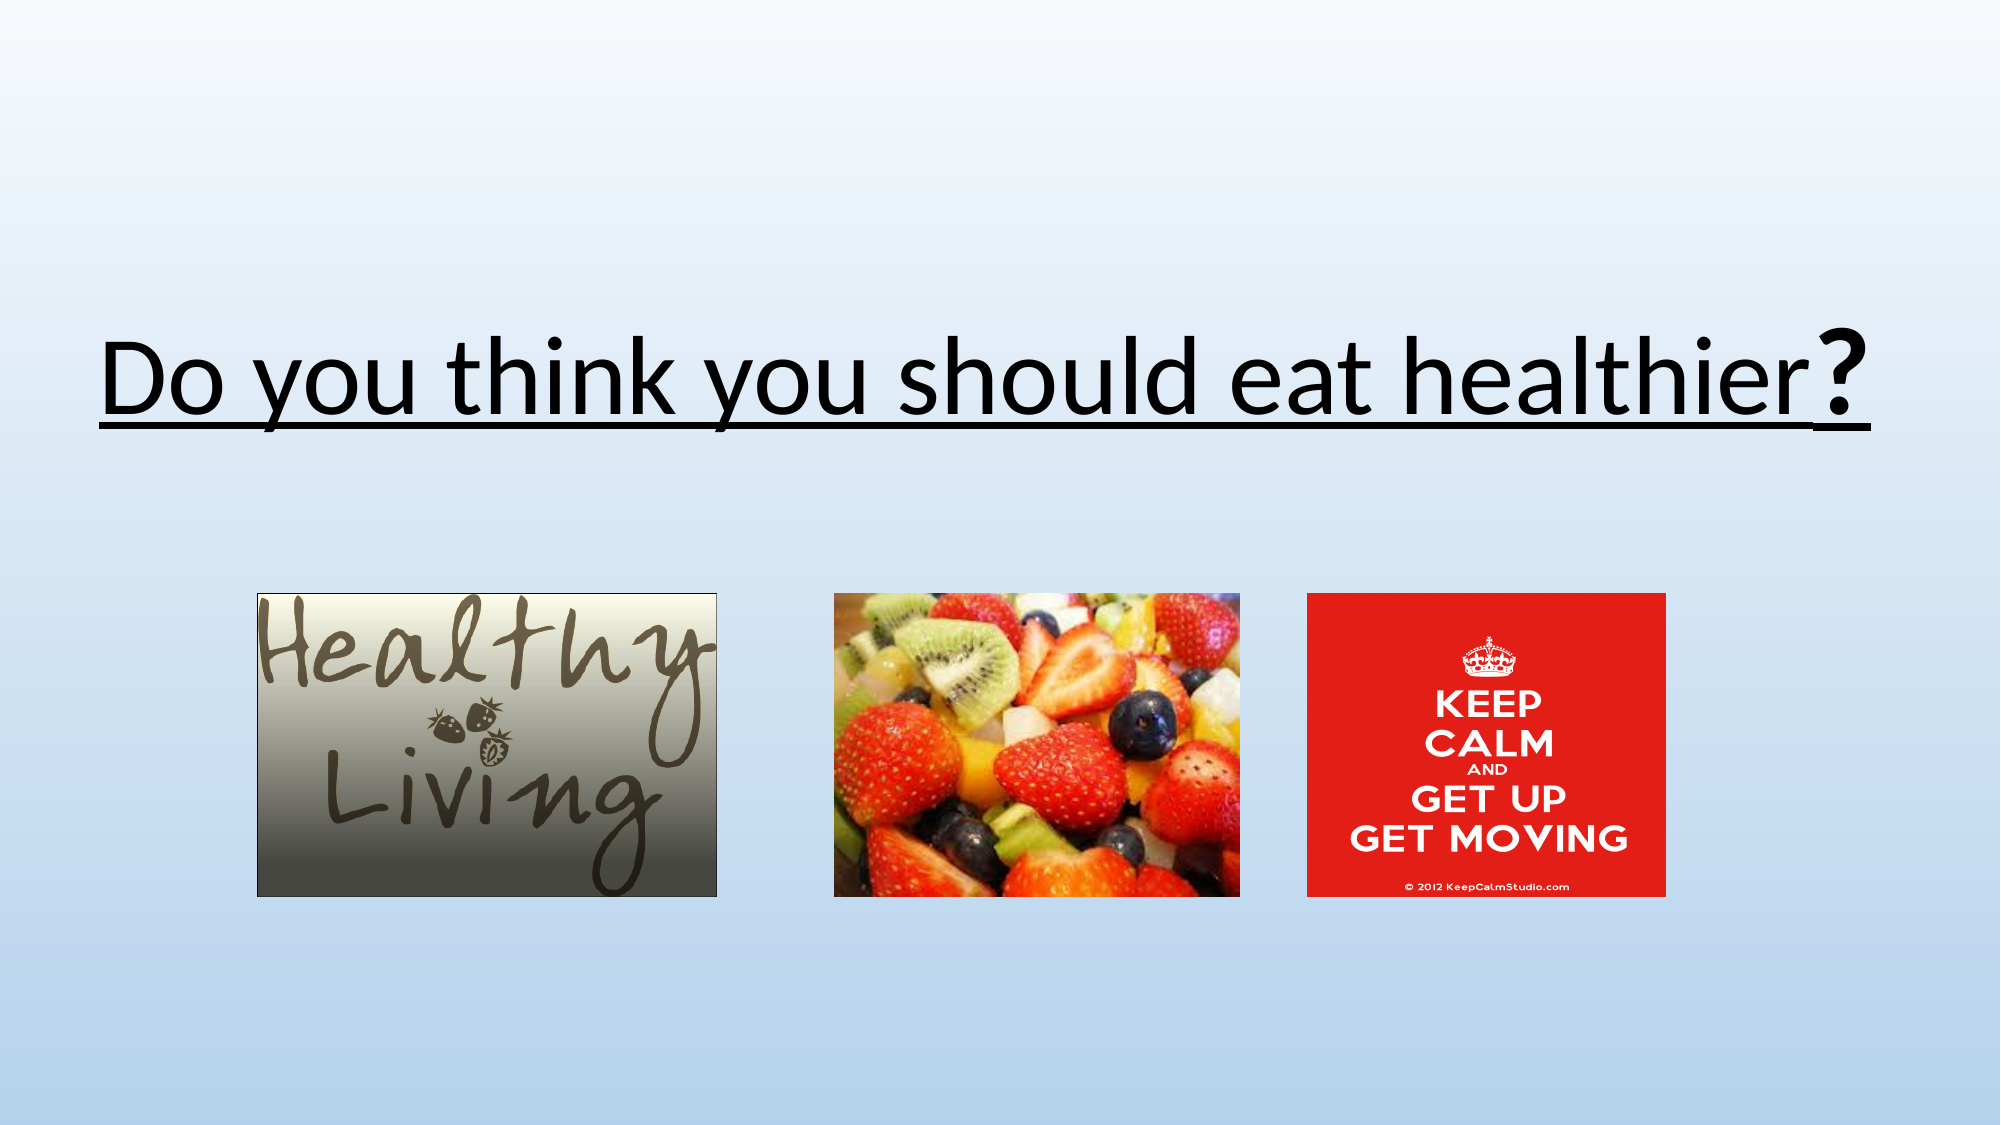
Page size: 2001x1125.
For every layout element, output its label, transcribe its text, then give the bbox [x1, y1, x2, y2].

picture [1307, 593, 1666, 897]
picture [834, 593, 1240, 897]
picture [257, 593, 717, 897]
list Do you think you should eat healthier? [83, 299, 2000, 631]
